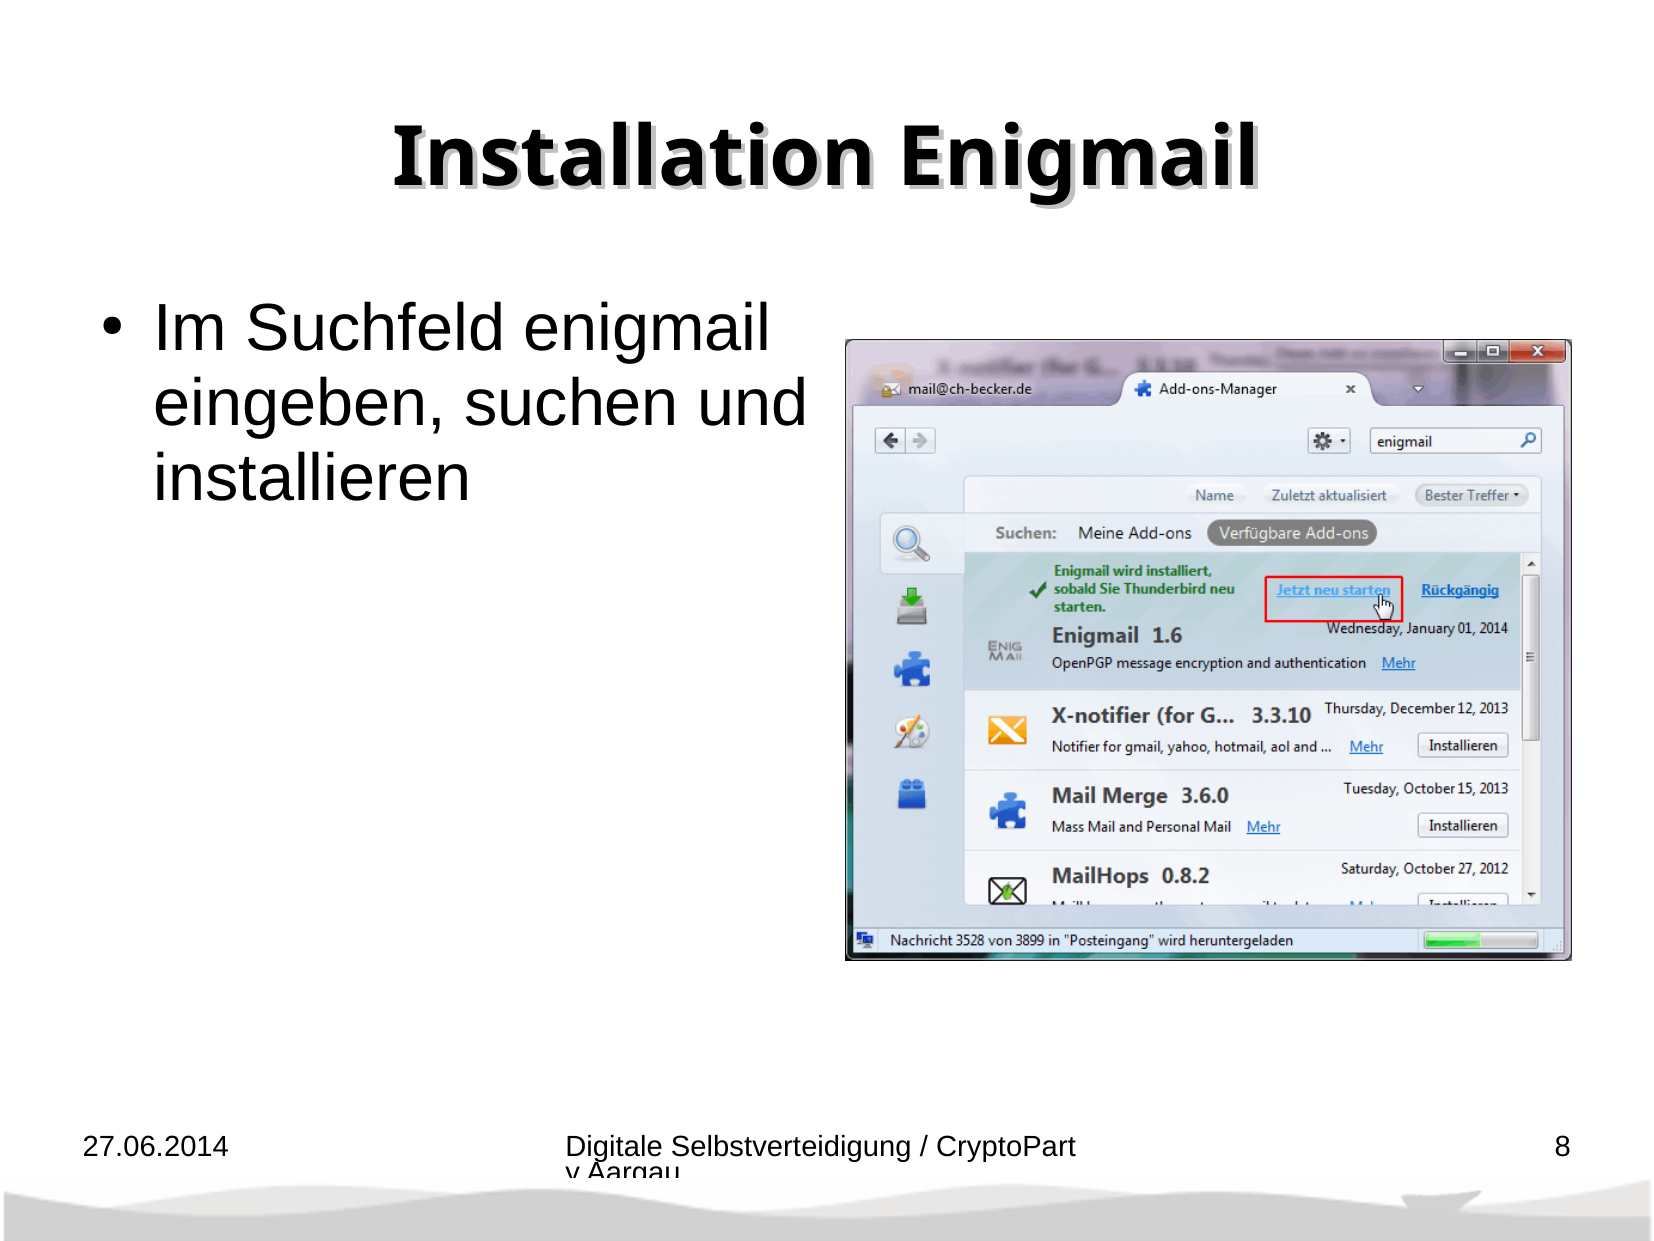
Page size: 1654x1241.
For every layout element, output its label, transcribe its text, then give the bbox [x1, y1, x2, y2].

picture [3, 1178, 1654, 1241]
list Im Suchfeld enigmail eingeben, suchen und installieren [82, 290, 809, 1010]
picture [845, 339, 1572, 961]
title Installation Enigmail [82, 49, 1571, 257]
